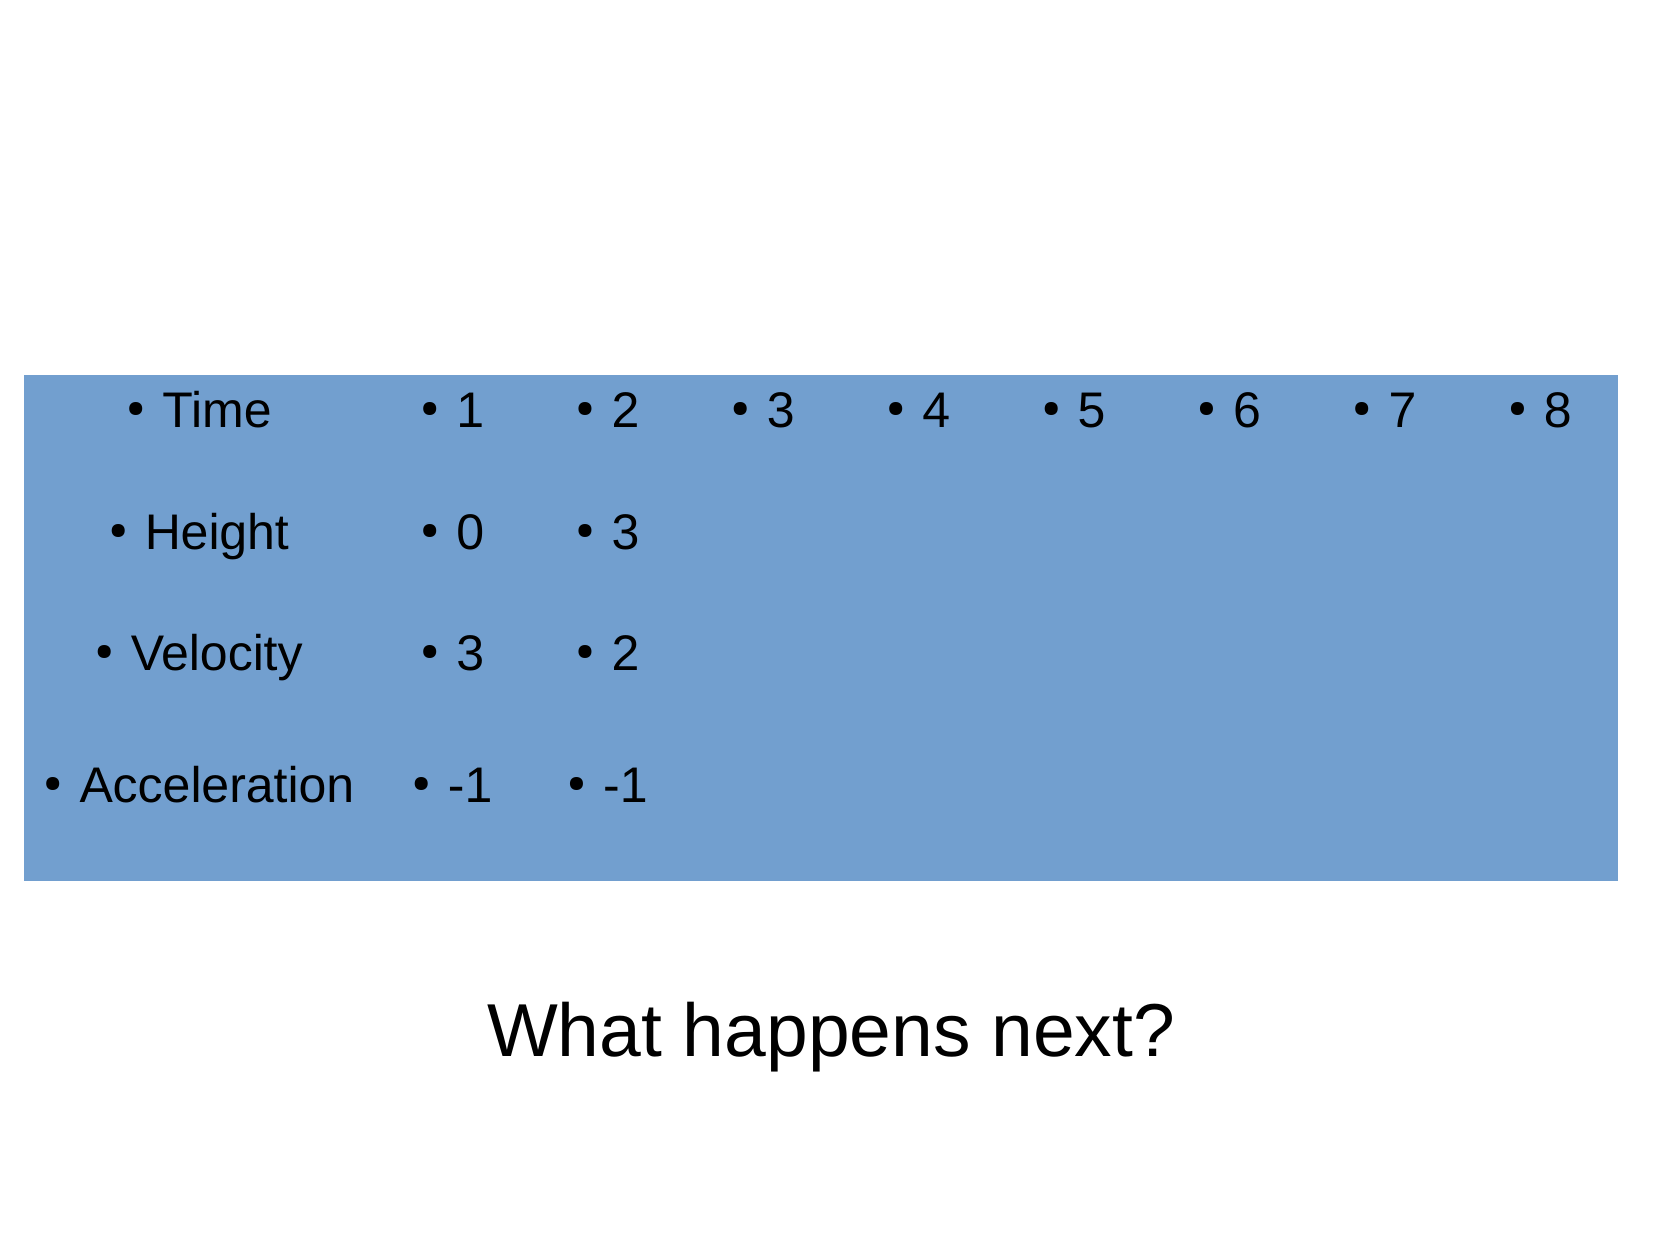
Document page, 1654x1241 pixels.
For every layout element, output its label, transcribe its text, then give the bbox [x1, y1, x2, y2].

table_cell [841, 497, 996, 618]
text_box What happens next? [472, 974, 1191, 1074]
table_header 1 [375, 375, 530, 497]
table_cell [996, 618, 1152, 750]
table_header 5 [996, 375, 1152, 497]
table_cell [841, 618, 996, 750]
table_header 3 [685, 375, 841, 497]
table_header 6 [1152, 375, 1307, 497]
table_cell [996, 497, 1152, 618]
table_cell 0 [375, 497, 530, 618]
table_cell [685, 750, 841, 881]
table_cell [1152, 497, 1307, 618]
table_header 4 [841, 375, 996, 497]
table_cell [1462, 497, 1618, 618]
table_cell [1462, 750, 1618, 881]
table_cell [996, 750, 1152, 881]
table_cell [1152, 618, 1307, 750]
table_header Time [24, 375, 375, 497]
table_cell [1307, 618, 1462, 750]
table_cell 2 [530, 618, 685, 750]
table_cell -1 [375, 750, 530, 881]
table_cell [1462, 618, 1618, 750]
table_cell [1307, 497, 1462, 618]
table_cell [1152, 750, 1307, 881]
table_cell [685, 618, 841, 750]
table_cell [685, 497, 841, 618]
table_cell Acceleration [24, 750, 375, 881]
table_cell 3 [375, 618, 530, 750]
table_cell Height [24, 497, 375, 618]
table_cell Velocity [24, 618, 375, 750]
table_header 2 [530, 375, 685, 497]
table_cell [841, 750, 996, 881]
table_header 8 [1462, 375, 1618, 497]
table_cell [1307, 750, 1462, 881]
table_cell -1 [530, 750, 685, 881]
table_header 7 [1307, 375, 1462, 497]
table_cell 3 [530, 497, 685, 618]
